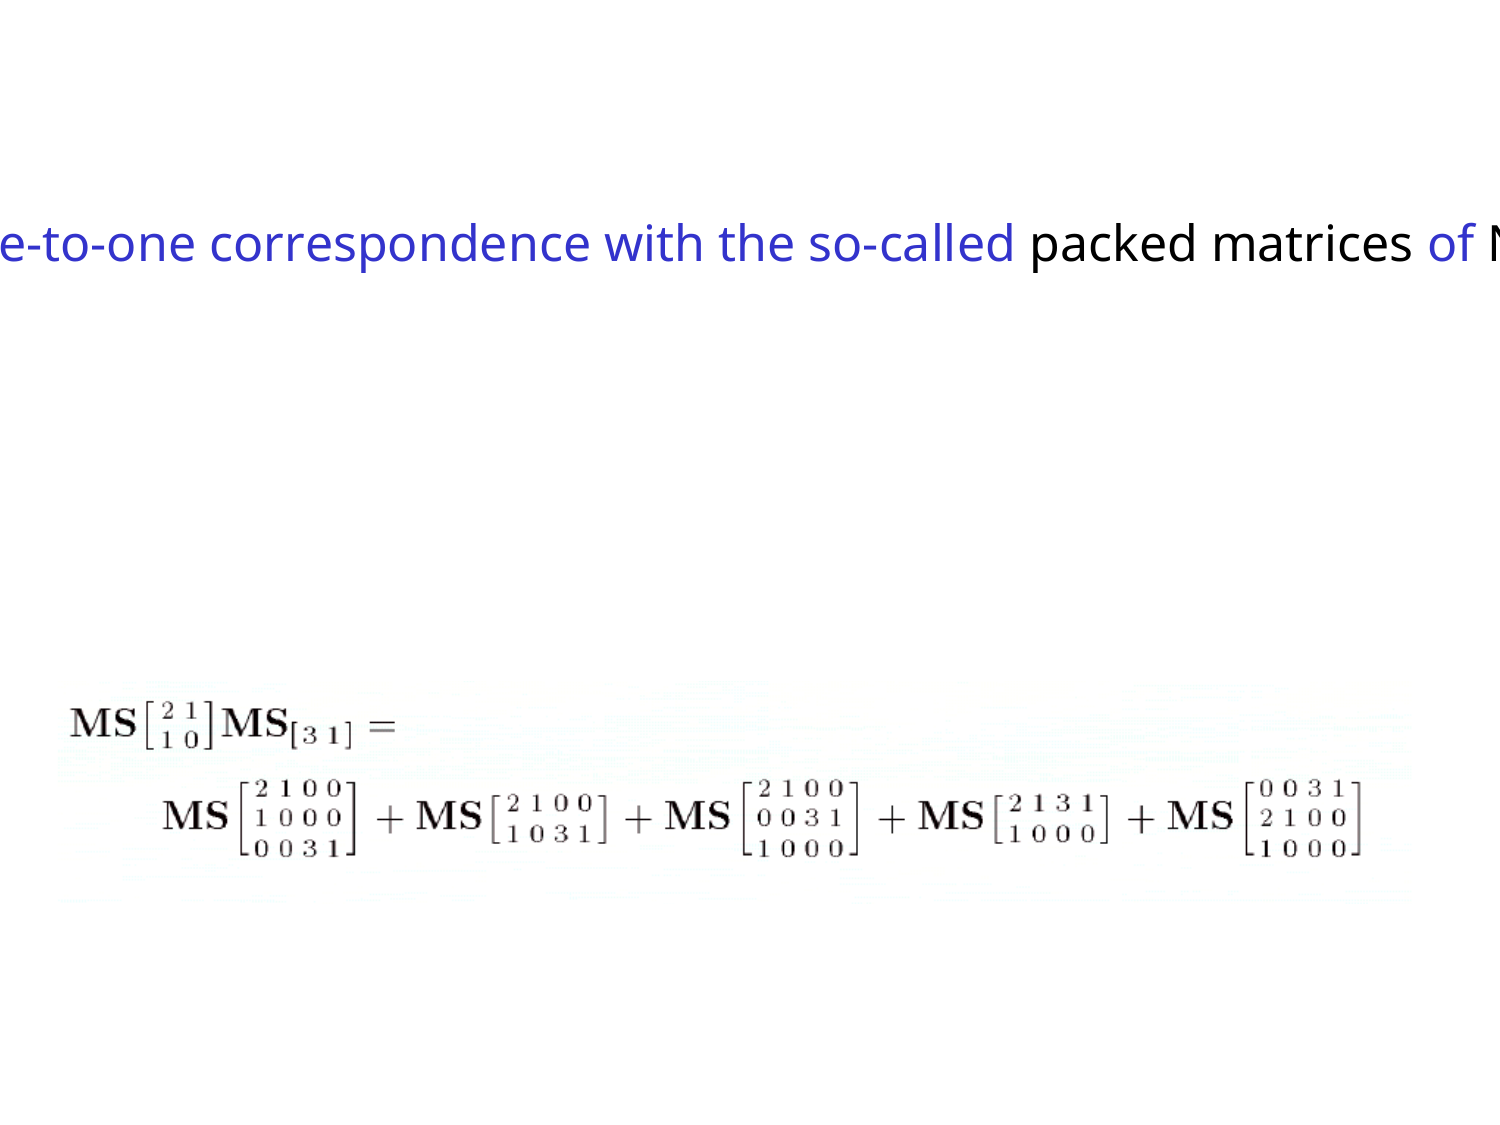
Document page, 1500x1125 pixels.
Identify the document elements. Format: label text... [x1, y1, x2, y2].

picture [57, 681, 1412, 904]
text_box Today, we focus on the multiplicative structure of Ldiag remarking that the objects are in one-to-one correspondence with the so-called packed matrices of NCSFVI (Hopf algebra MQSym), but the product of MQSym is given (on a certain basis MS) according to the following example [0, 199, 1500, 352]
